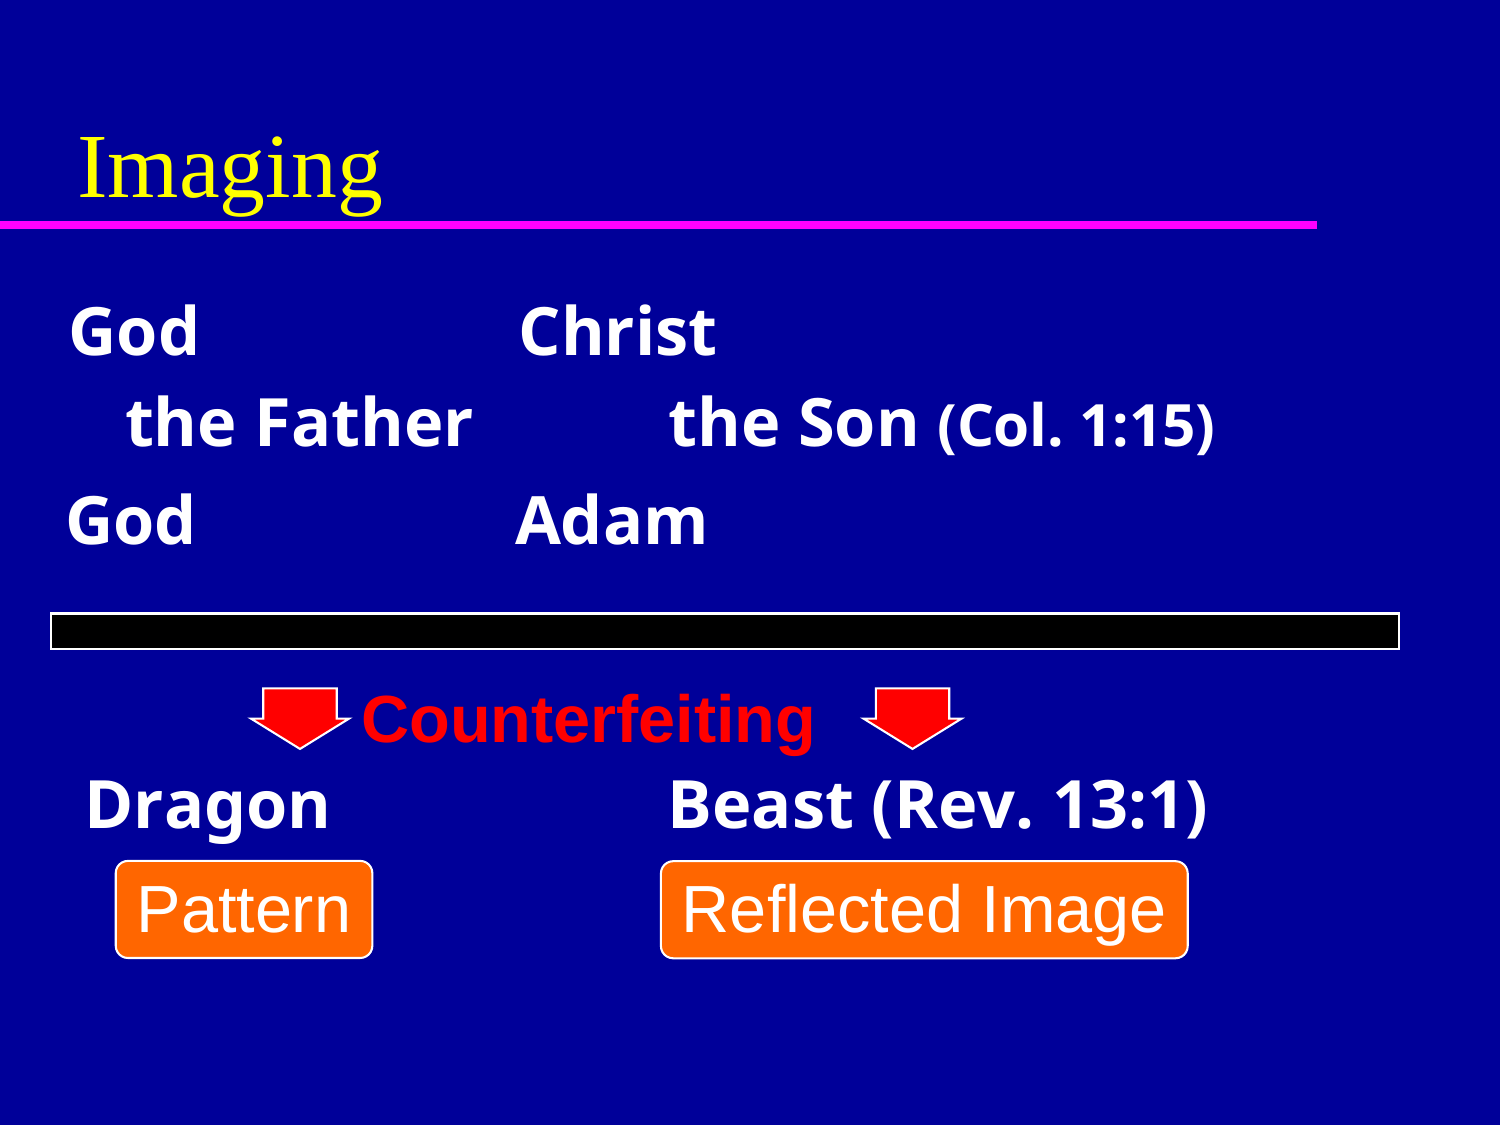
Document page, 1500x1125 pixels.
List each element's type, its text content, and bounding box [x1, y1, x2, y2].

list God Adam [50, 465, 1401, 629]
text_box Reflected Image [660, 861, 1188, 959]
text_box God Christ the Father the Son (Col. 1:15) [68, 284, 1332, 442]
text_box [251, 688, 350, 749]
text_box [863, 688, 962, 749]
text_box [50, 613, 1399, 649]
text_box Dragon Beast (Rev. 13:1) [52, 750, 1474, 856]
text_box Counterfeiting [346, 674, 873, 765]
title Imaging [62, 43, 1338, 225]
text_box Pattern [115, 860, 373, 958]
